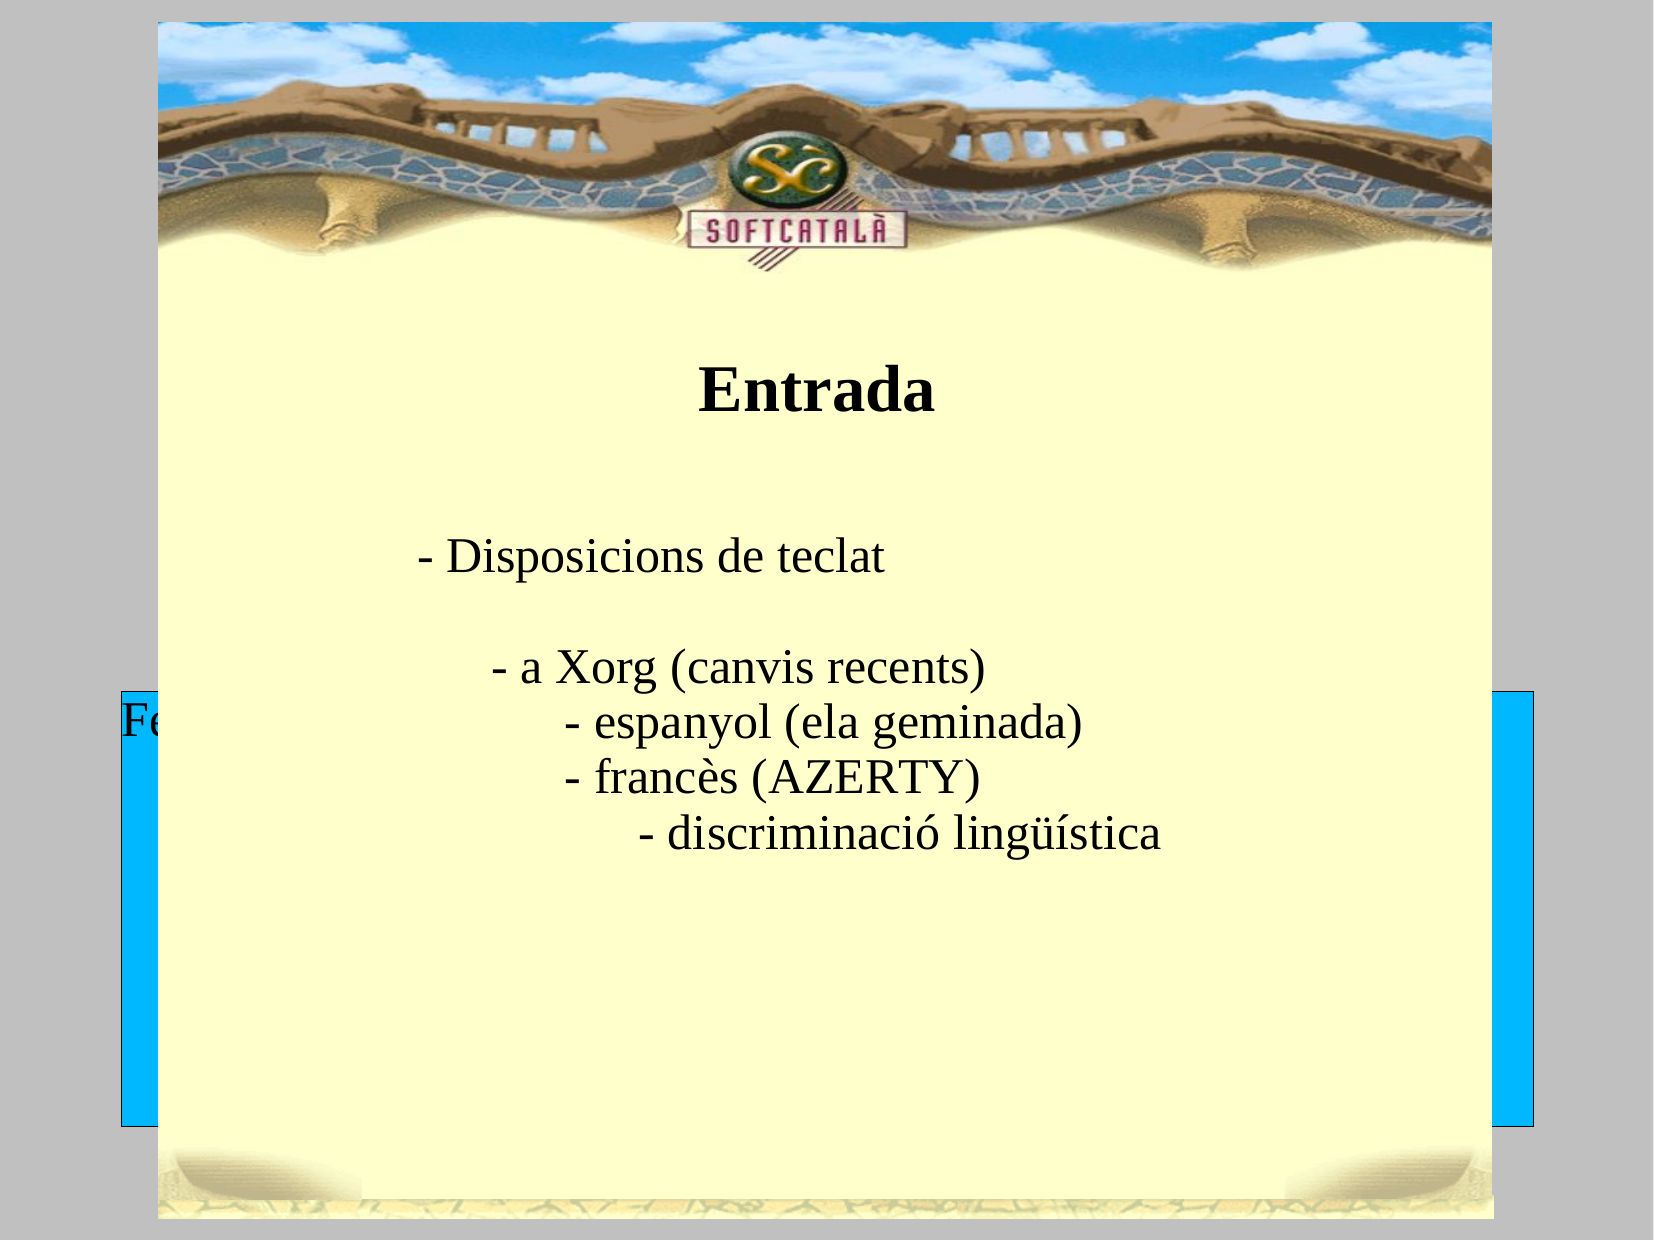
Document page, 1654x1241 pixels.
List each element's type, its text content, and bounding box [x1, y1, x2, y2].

picture [158, 22, 1494, 1219]
text_box - Disposicions de teclat - a Xorg (canvis recents) - espanyol (ela geminada) - francès (AZERTY) - discriminació lingüística [417, 528, 1191, 892]
text_box Entrada [699, 351, 937, 439]
